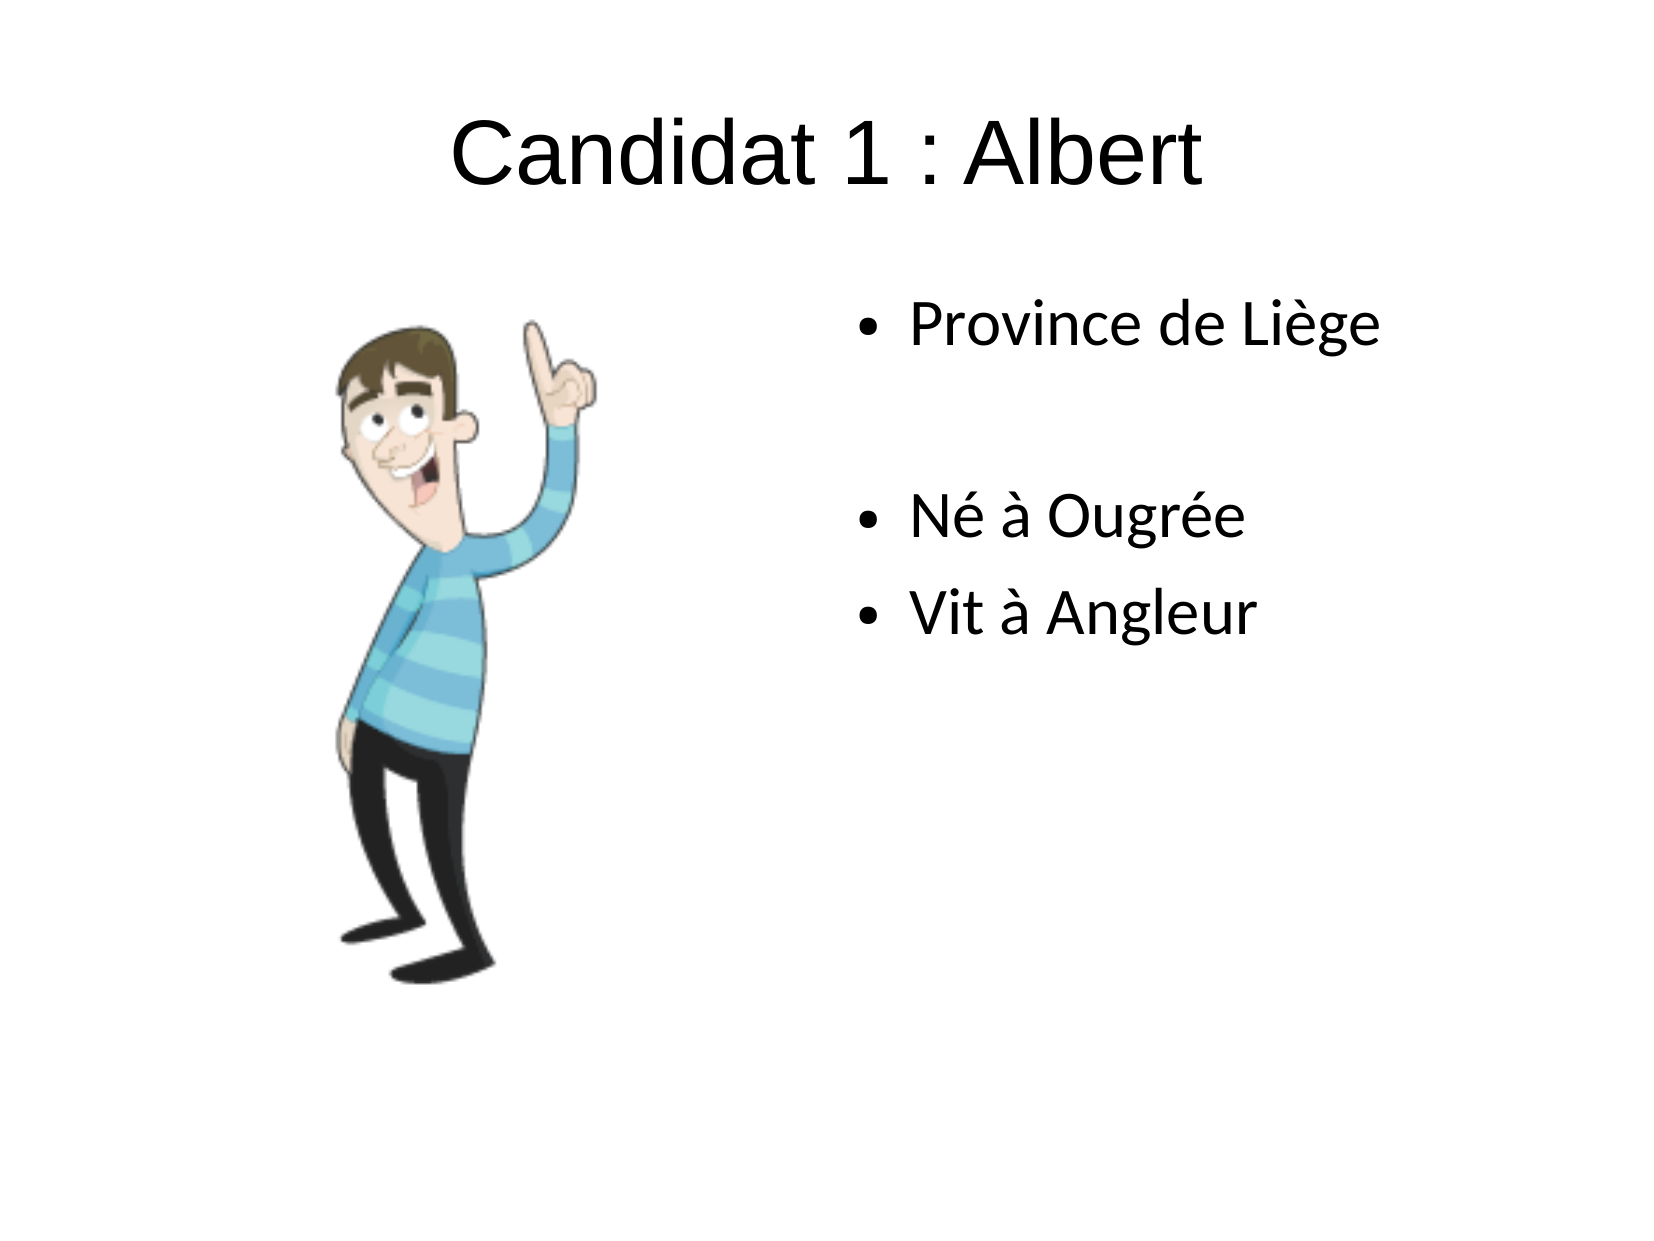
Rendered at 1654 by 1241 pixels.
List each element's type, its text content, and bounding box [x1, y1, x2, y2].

title Candidat 1 : Albert [82, 49, 1571, 257]
picture [219, 290, 673, 1010]
list Province de Liège Né à Ougrée Vit à Angleur [838, 295, 1565, 1114]
